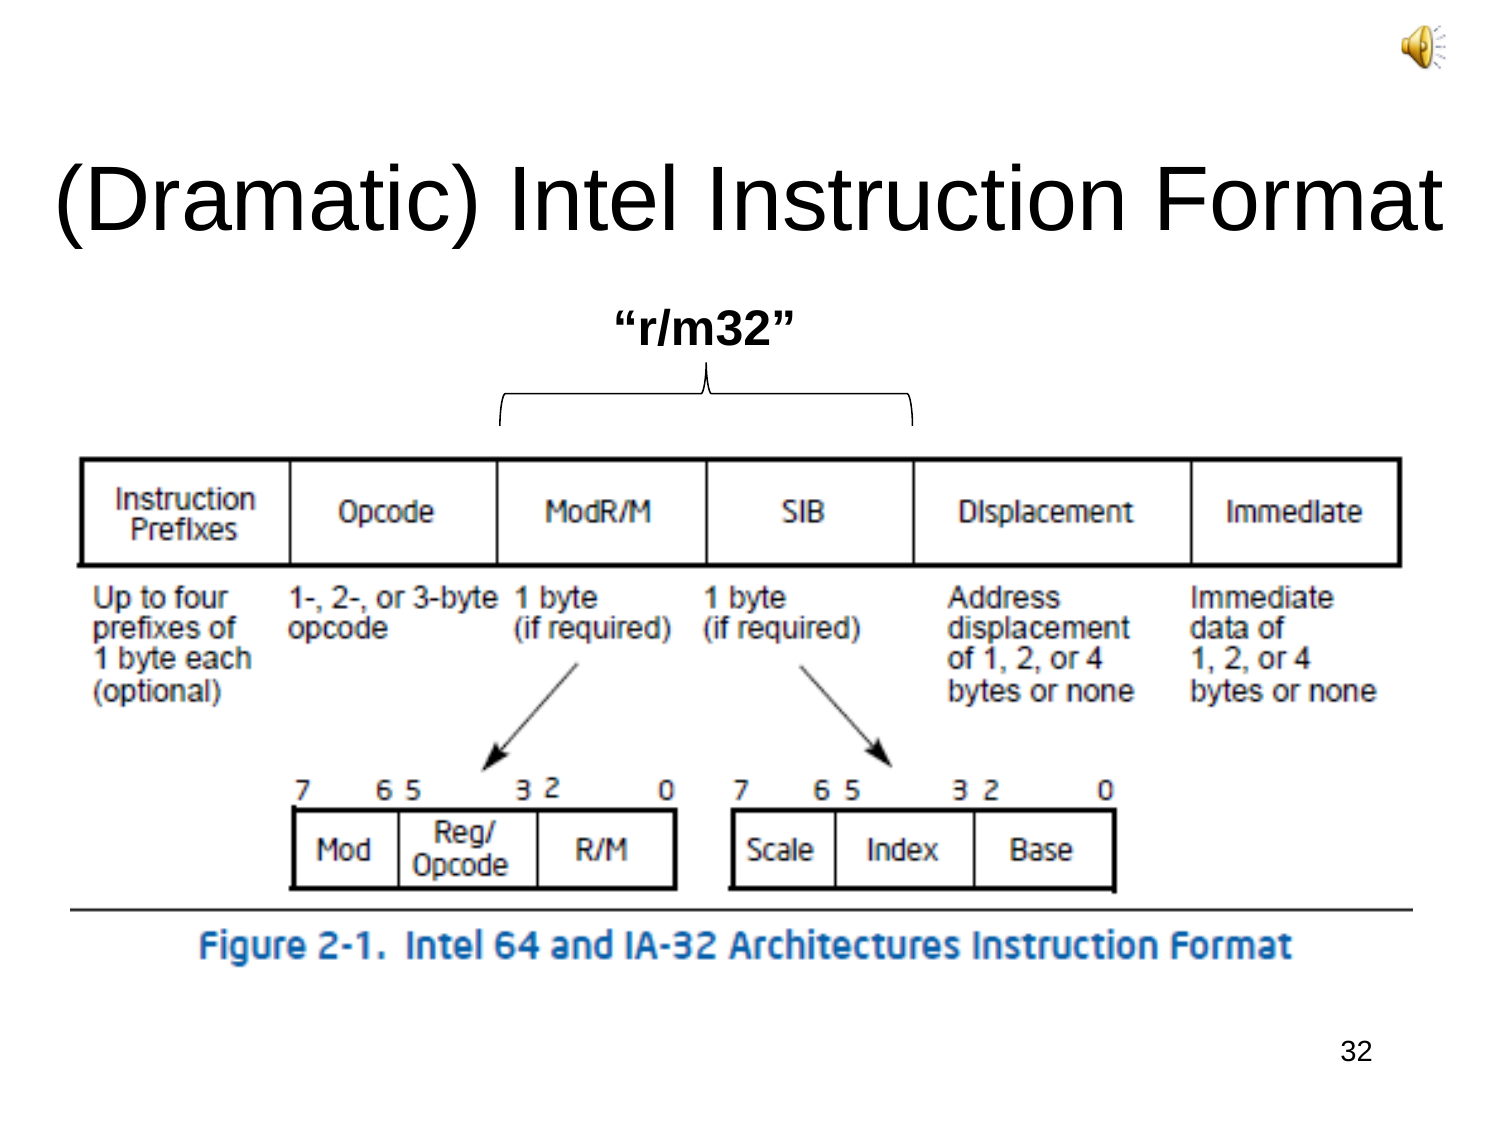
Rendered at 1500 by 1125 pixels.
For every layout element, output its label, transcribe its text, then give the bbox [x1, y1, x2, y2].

text_box “r/m32” [598, 287, 812, 363]
text_box [70, 445, 1413, 976]
picture [1400, 24, 1450, 76]
text_box <number> [1074, 1025, 1388, 1101]
title (Dramatic) Intel Instruction Format [0, 99, 1500, 288]
